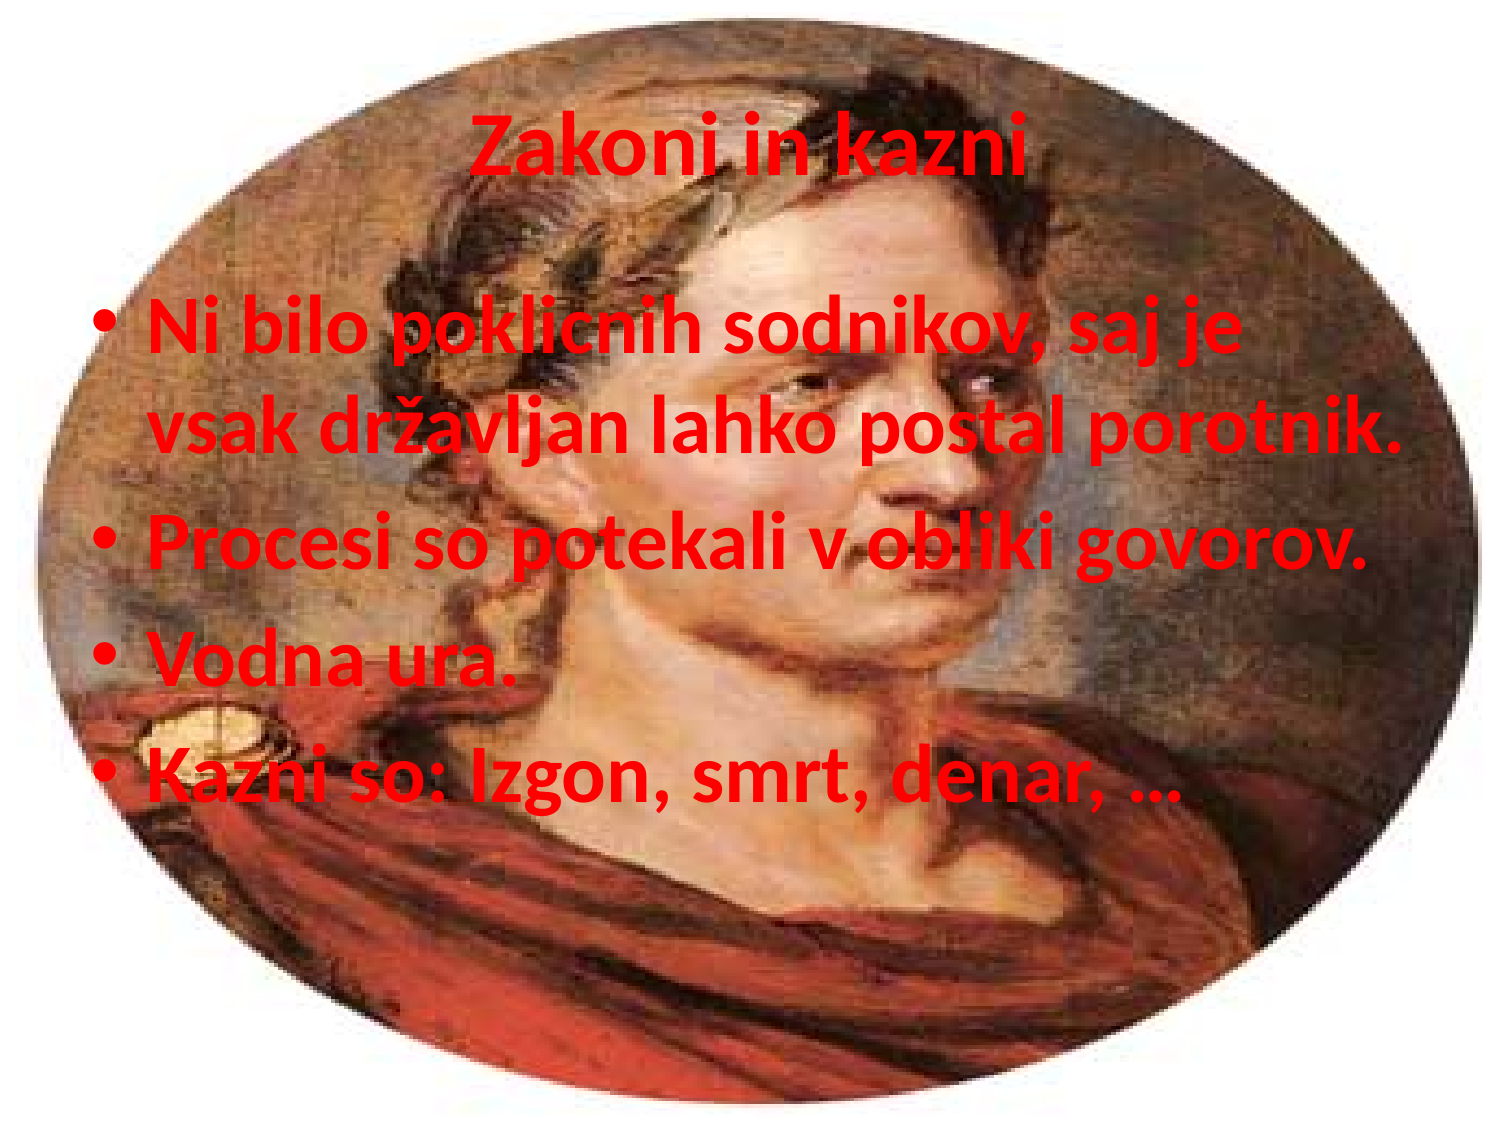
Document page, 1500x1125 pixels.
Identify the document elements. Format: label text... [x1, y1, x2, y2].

title Zakoni in kazni [75, 45, 1425, 233]
list Ni bilo poklicnih sodnikov, saj je vsak državljan lahko postal porotnik. Procesi so potekali v obliki govorov. Vodna ura. Kazni so: Izgon, smrt, denar, … [75, 262, 1425, 1005]
picture [17, 12, 1500, 1118]
